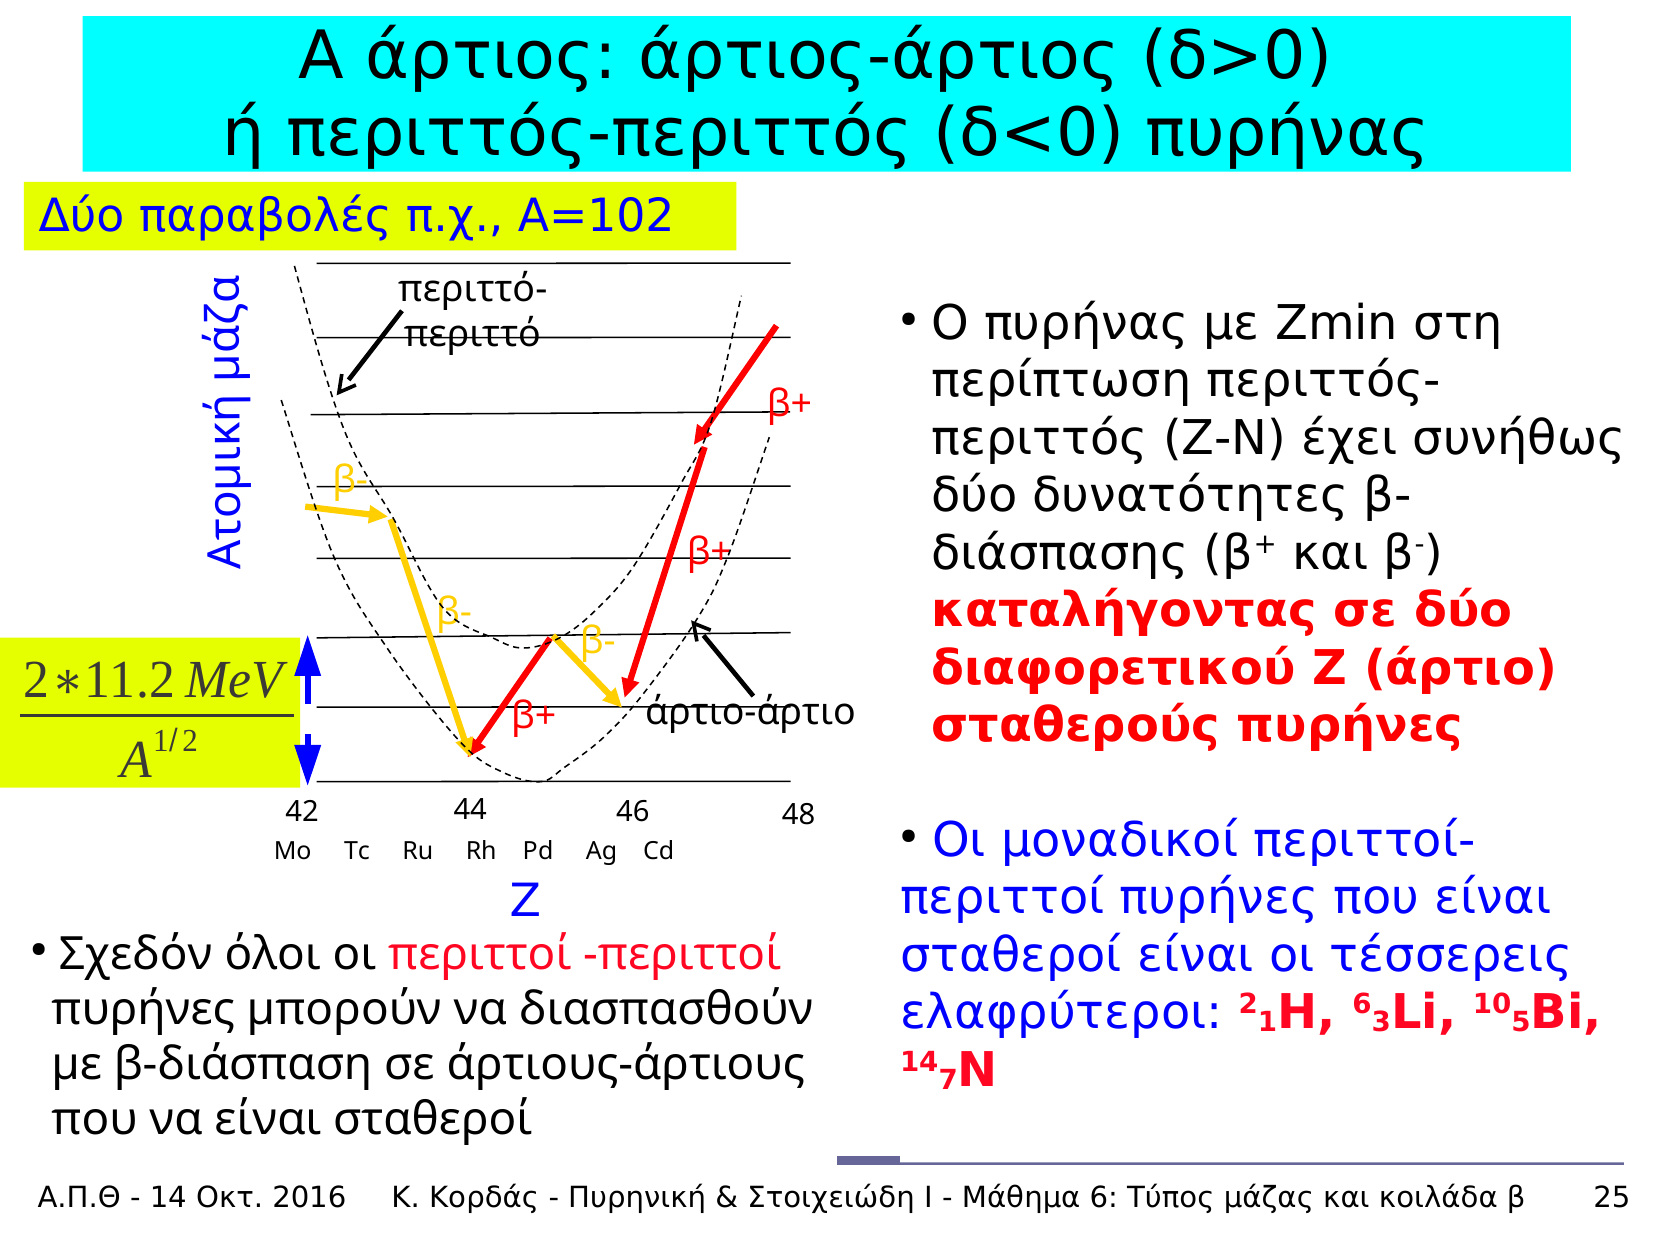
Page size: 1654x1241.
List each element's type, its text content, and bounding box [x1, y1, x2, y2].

text_box 46 [577, 784, 696, 826]
text_box β- [406, 578, 509, 638]
text_box Ζ [494, 866, 570, 935]
text_box Σχεδόν όλοι οι περιττοί -περιττοί πυρήνες μπορούν να διασπασθούν με β-διάσπαση σε άρτιους-άρτιους που να είναι σταθεροί [30, 898, 837, 1169]
text_box Ατομική μάζα [192, 274, 250, 571]
text_box 48 [742, 786, 862, 826]
chart [3, 647, 308, 792]
text_box περιττό-περιττό [329, 255, 623, 318]
text_box β- [302, 446, 405, 507]
title Α άρτιος: άρτιος-άρτιος (δ>0) ή περιττός-περιττός (δ<0) πυρήνας [82, 16, 1571, 172]
text_box άρτιο-άρτιο [636, 678, 872, 741]
text_box β+ [741, 370, 844, 430]
text_box Mo Tc Ru Rh Pd Ag Cd [265, 826, 880, 873]
text_box Δύο παραβολές π.χ., Α=102 [23, 181, 737, 251]
text_box [0, 637, 301, 788]
text_box β+ [661, 519, 764, 579]
text_box β+ [486, 682, 588, 742]
text_box Ο πυρήνας με Ζmin στη περίπτωση περιττός-περιττός (Ζ-Ν) έχει συνήθως δύο δυνατότητες β-διάσπασης (β+ και β-) καταλήγοντας σε δύο διαφορετικού Ζ (άρτιο) σταθερούς πυρήνες Οι μοναδικοί περιττοί-περιττοί πυρήνες που είναι σταθεροί είναι οι τέσσερεις ελαφρύτεροι: 21Η, 63Li, 105Bi, 147N [900, 224, 1651, 1163]
text_box β- [550, 608, 653, 668]
text_box 44 [414, 781, 533, 826]
text_box 42 [246, 784, 365, 838]
